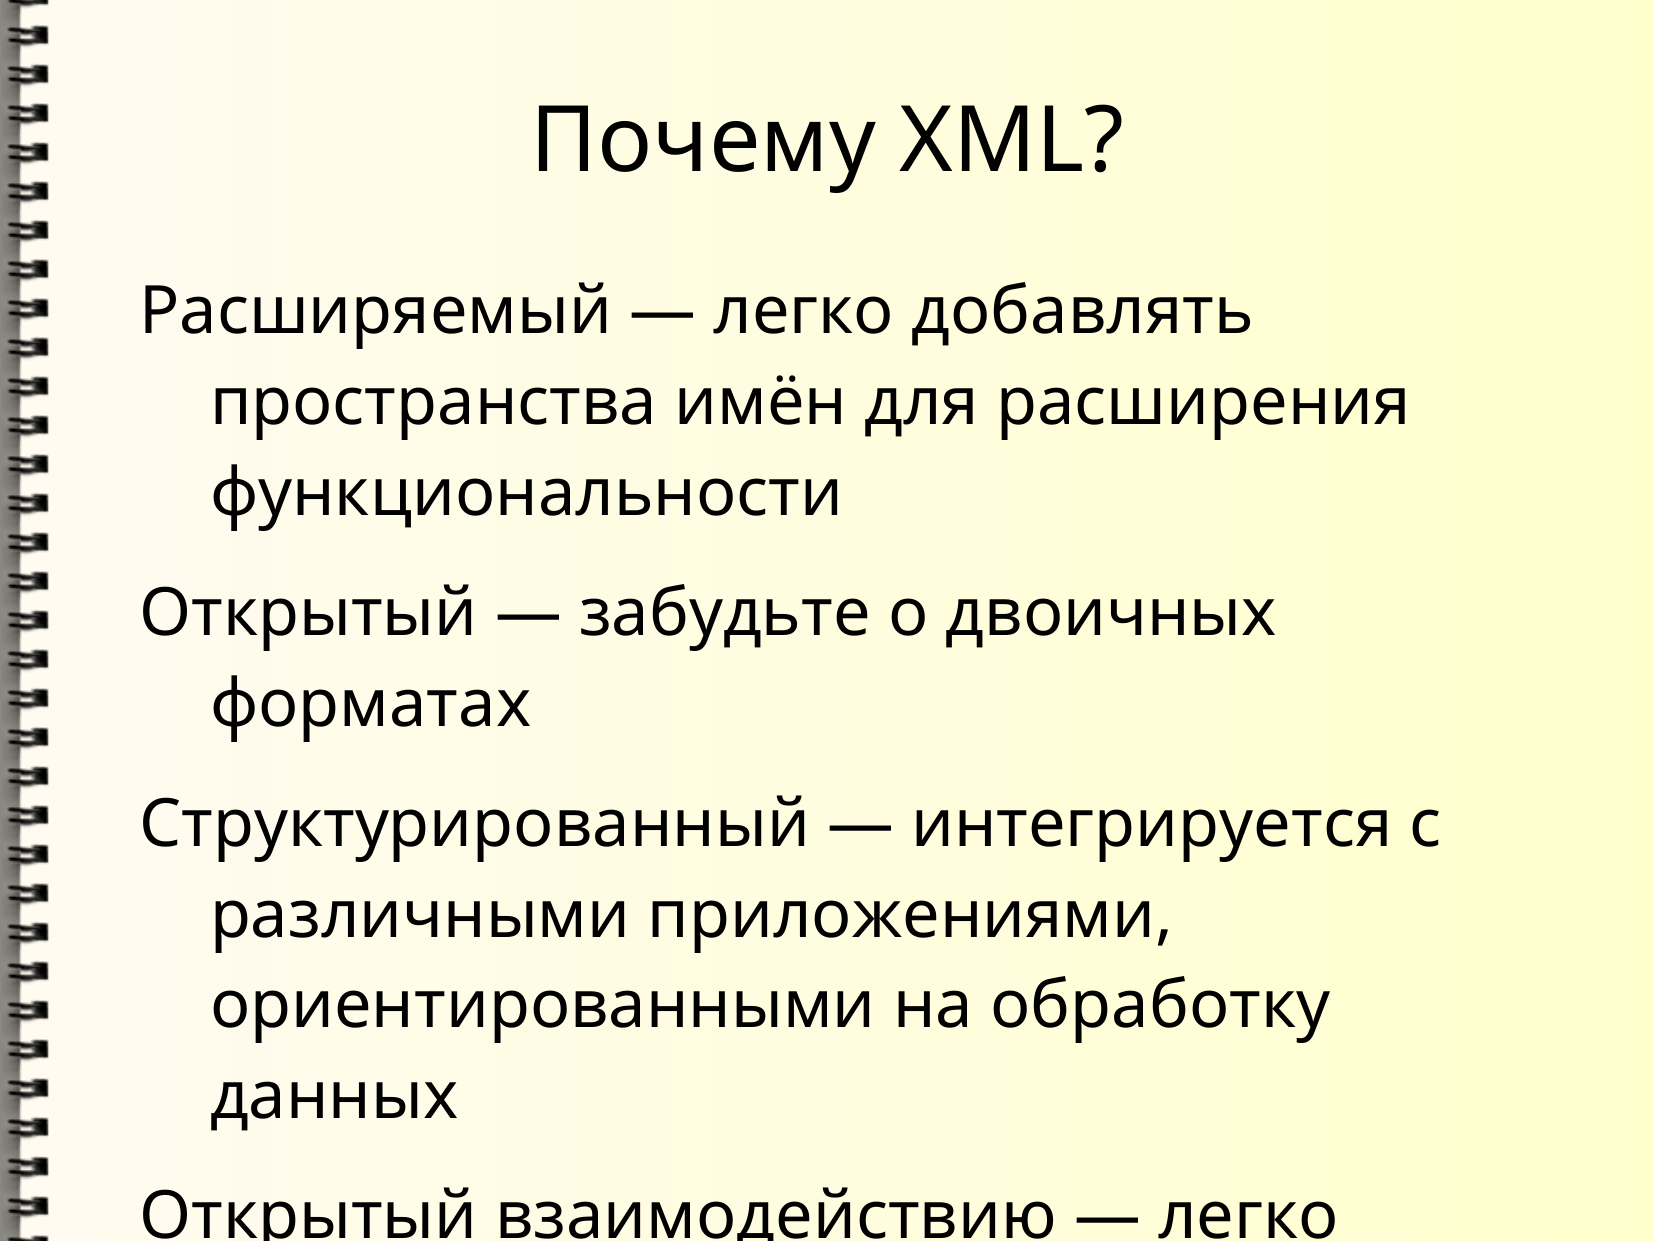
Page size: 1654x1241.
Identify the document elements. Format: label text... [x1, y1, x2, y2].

picture [0, 0, 264, 1241]
list Расширяемый — легко добавлять пространства имён для расширения функциональности Открытый — забудьте о двоичных форматах Структурированный — интегрируется с различными приложениями, ориентированными на обработку данных Открытый взаимодействию — легко работает с RSS, SVG, XHTML и т.д. [121, 262, 1534, 1179]
picture [773, 0, 1654, 1241]
title Почему XML? [121, 32, 1534, 240]
